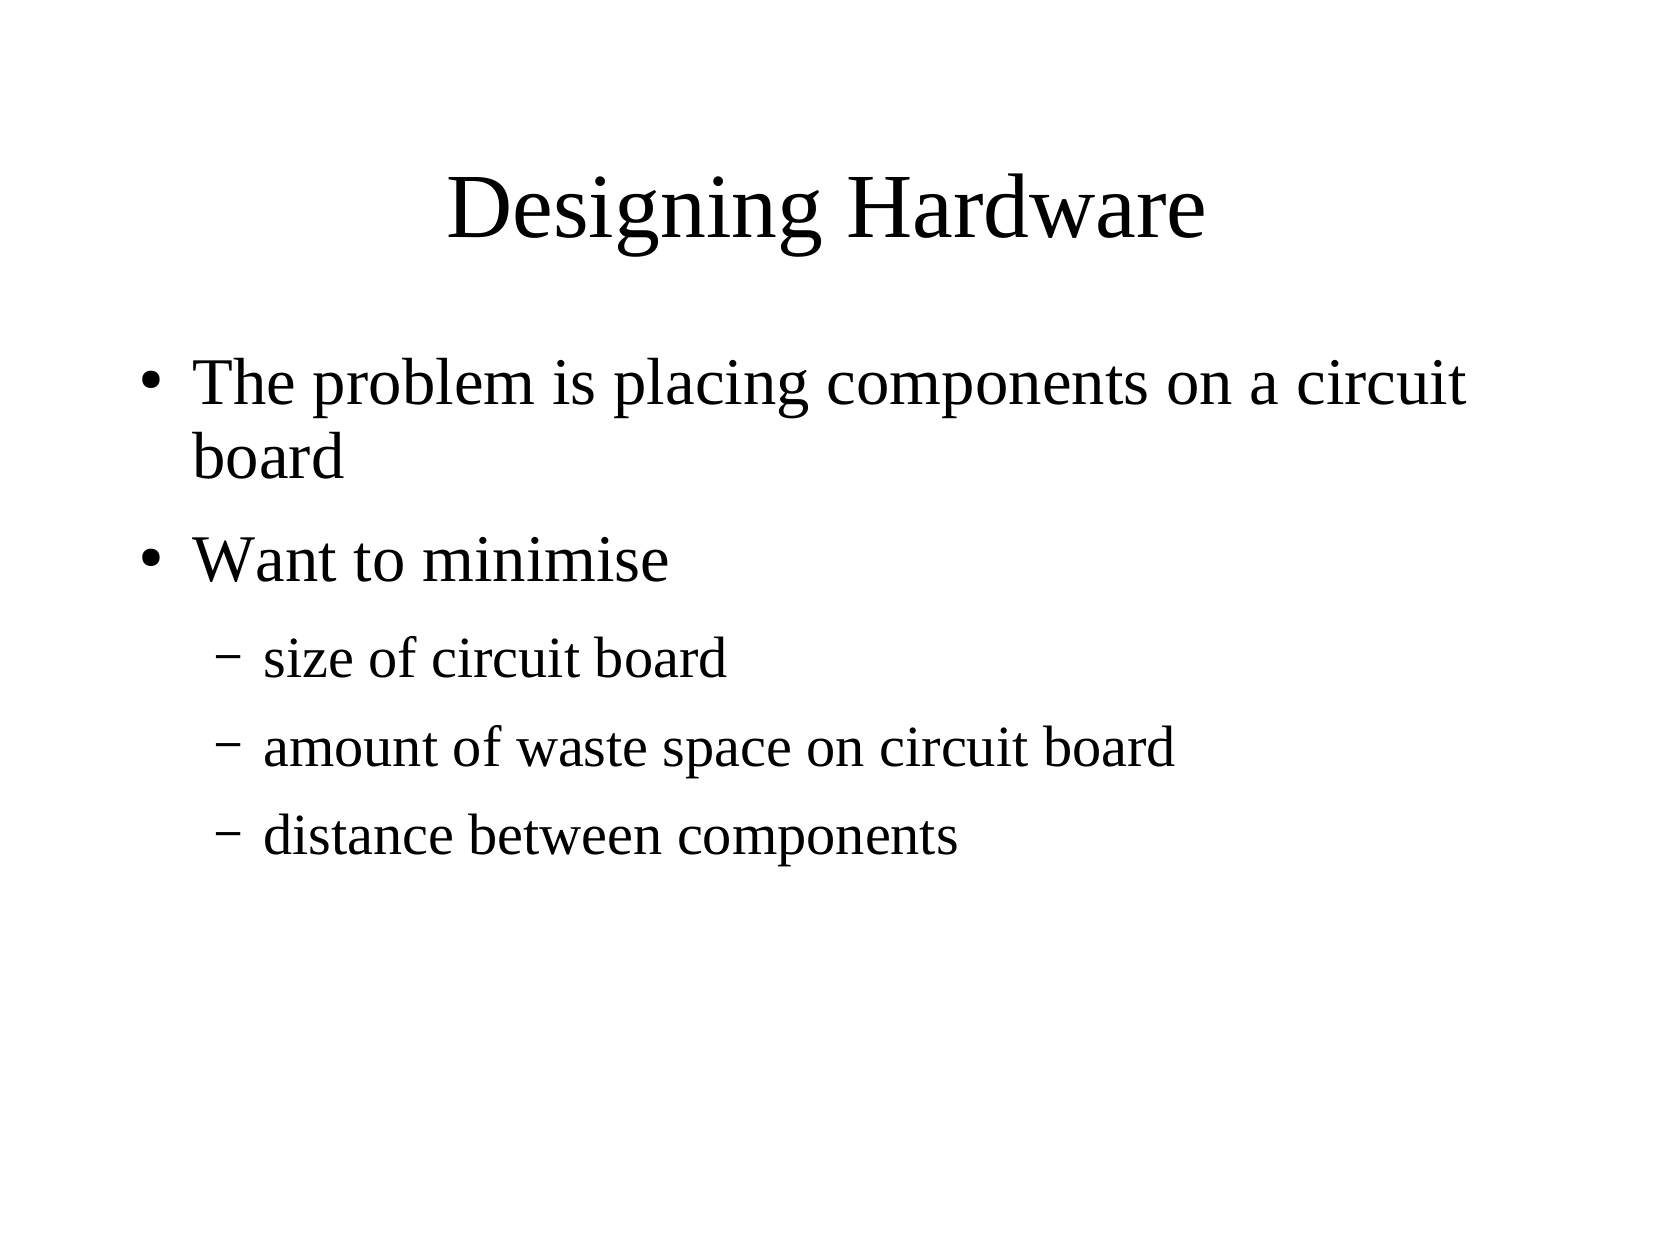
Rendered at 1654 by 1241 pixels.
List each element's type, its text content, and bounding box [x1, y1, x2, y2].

list The problem is placing components on a circuit board Want to minimise size of circuit board amount of waste space on circuit board distance between components [121, 344, 1534, 1127]
title Designing Hardware [121, 102, 1534, 311]
